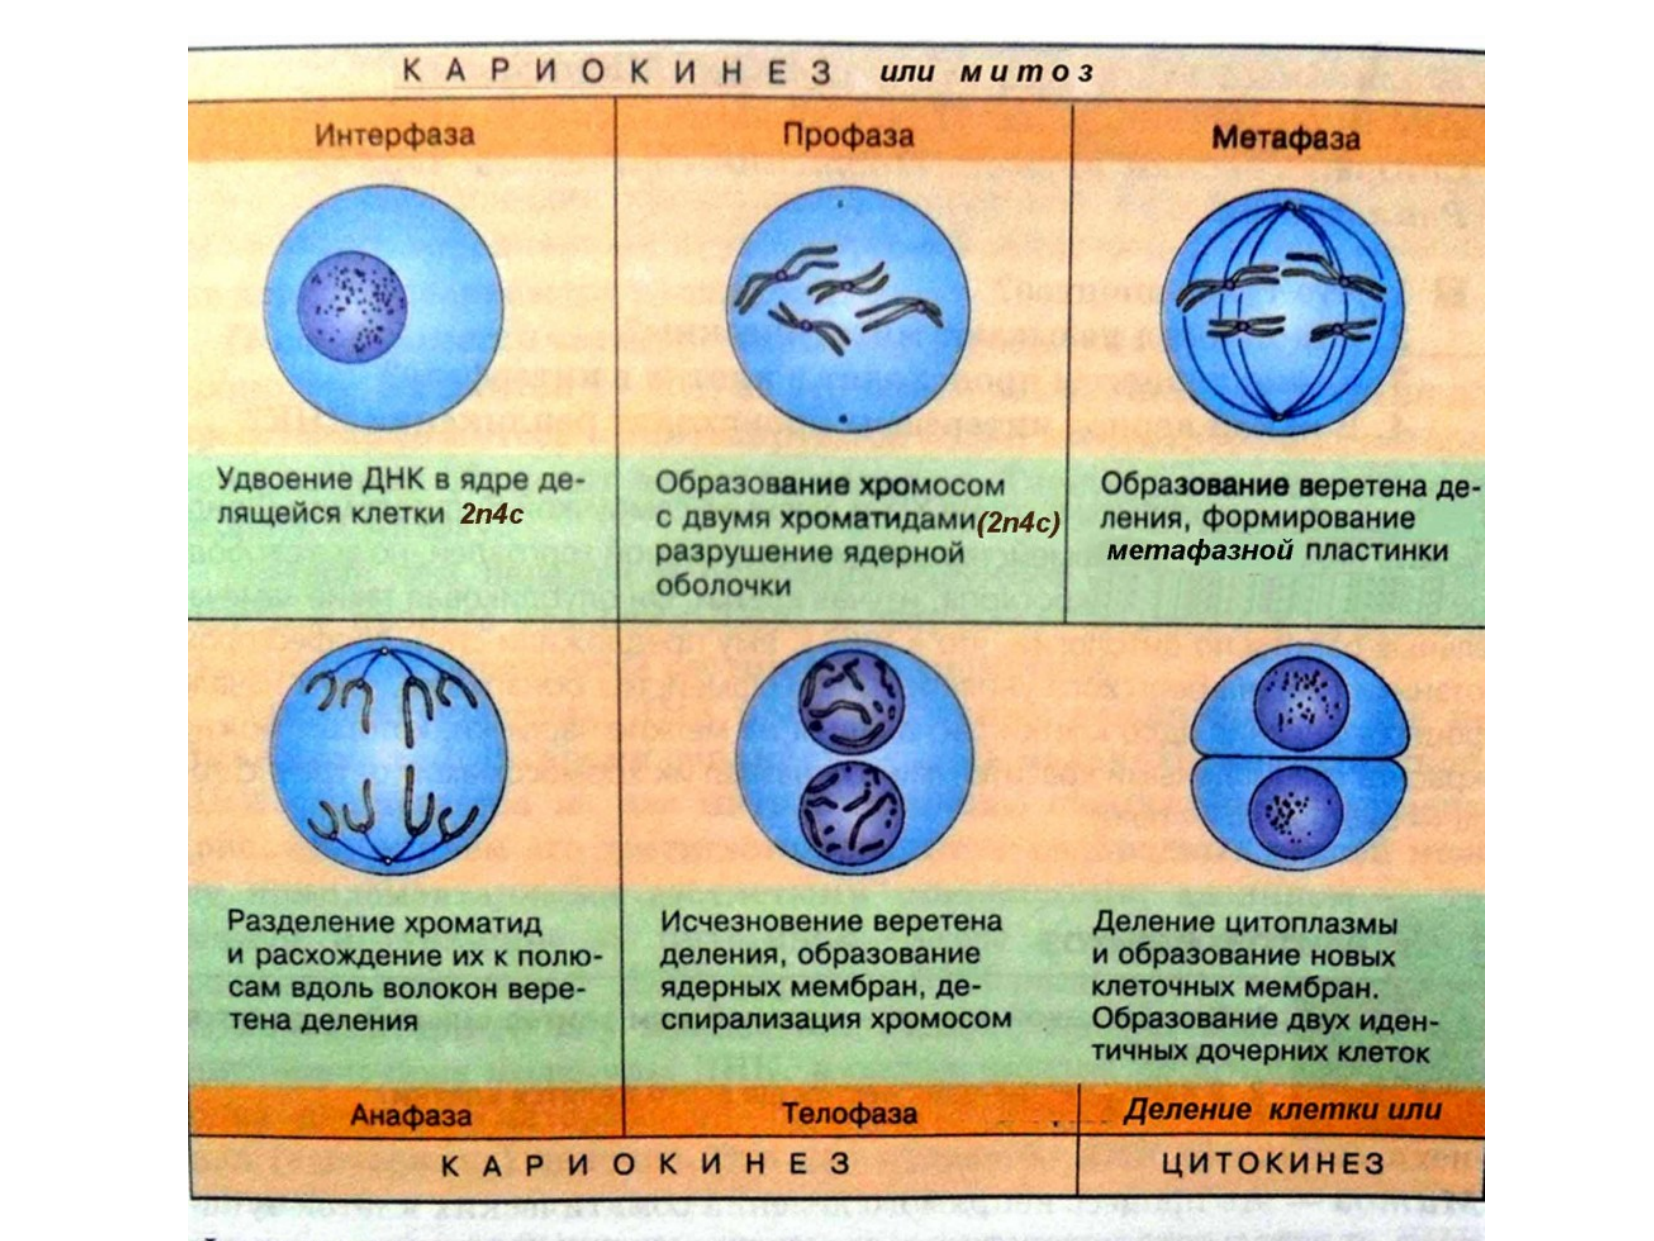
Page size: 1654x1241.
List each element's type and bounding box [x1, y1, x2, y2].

picture [188, 35, 1485, 1241]
